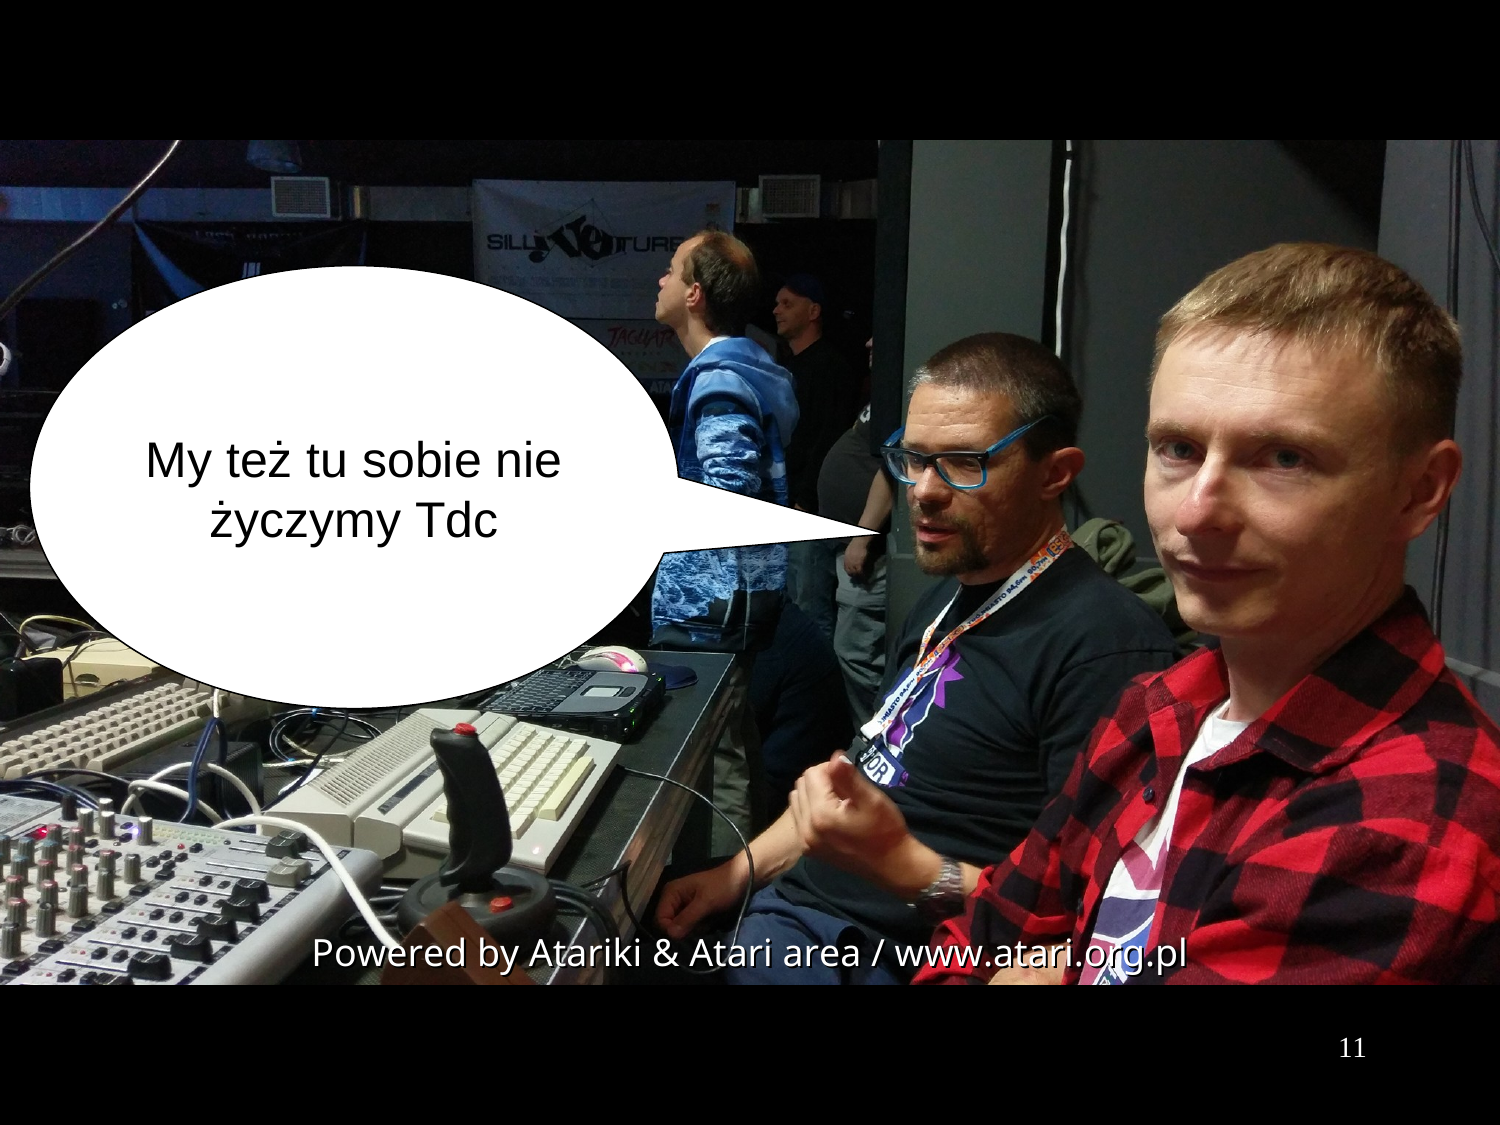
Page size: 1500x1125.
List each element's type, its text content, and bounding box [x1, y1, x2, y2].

text_box My też tu sobie nie życzymy Tdc [29, 265, 886, 709]
picture [0, 140, 1500, 921]
text_box Powered by Atariki & Atari area / www.atari.org.pl [0, 921, 1500, 982]
